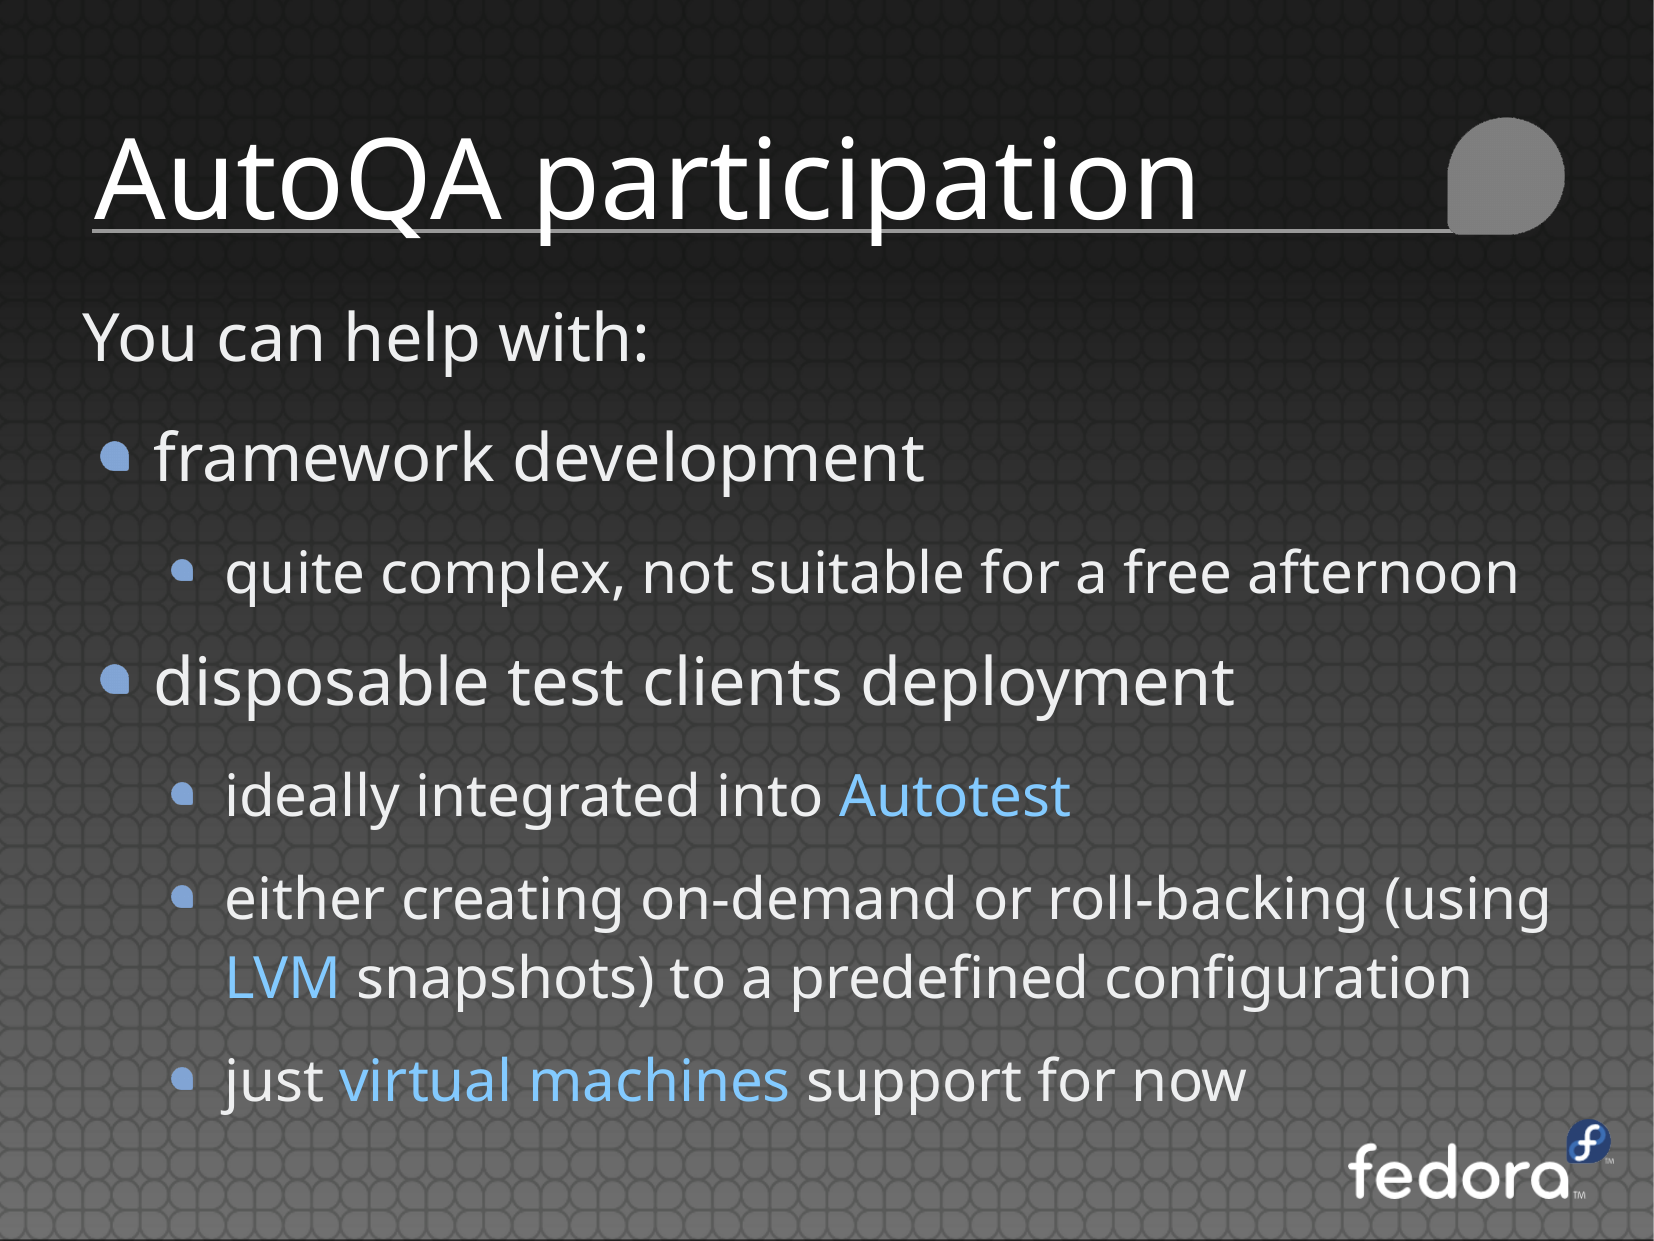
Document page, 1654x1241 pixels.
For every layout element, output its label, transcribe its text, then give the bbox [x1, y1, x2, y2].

list You can help with: framework development quite complex, not suitable for a free afternoon disposable test clients deployment ideally integrated into Autotest either creating on-demand or roll-backing (using LVM snapshots) to a predefined configuration just virtual machines support for now [82, 290, 1571, 1094]
title AutoQA participation [94, 100, 1426, 251]
picture [0, 0, 1654, 1241]
